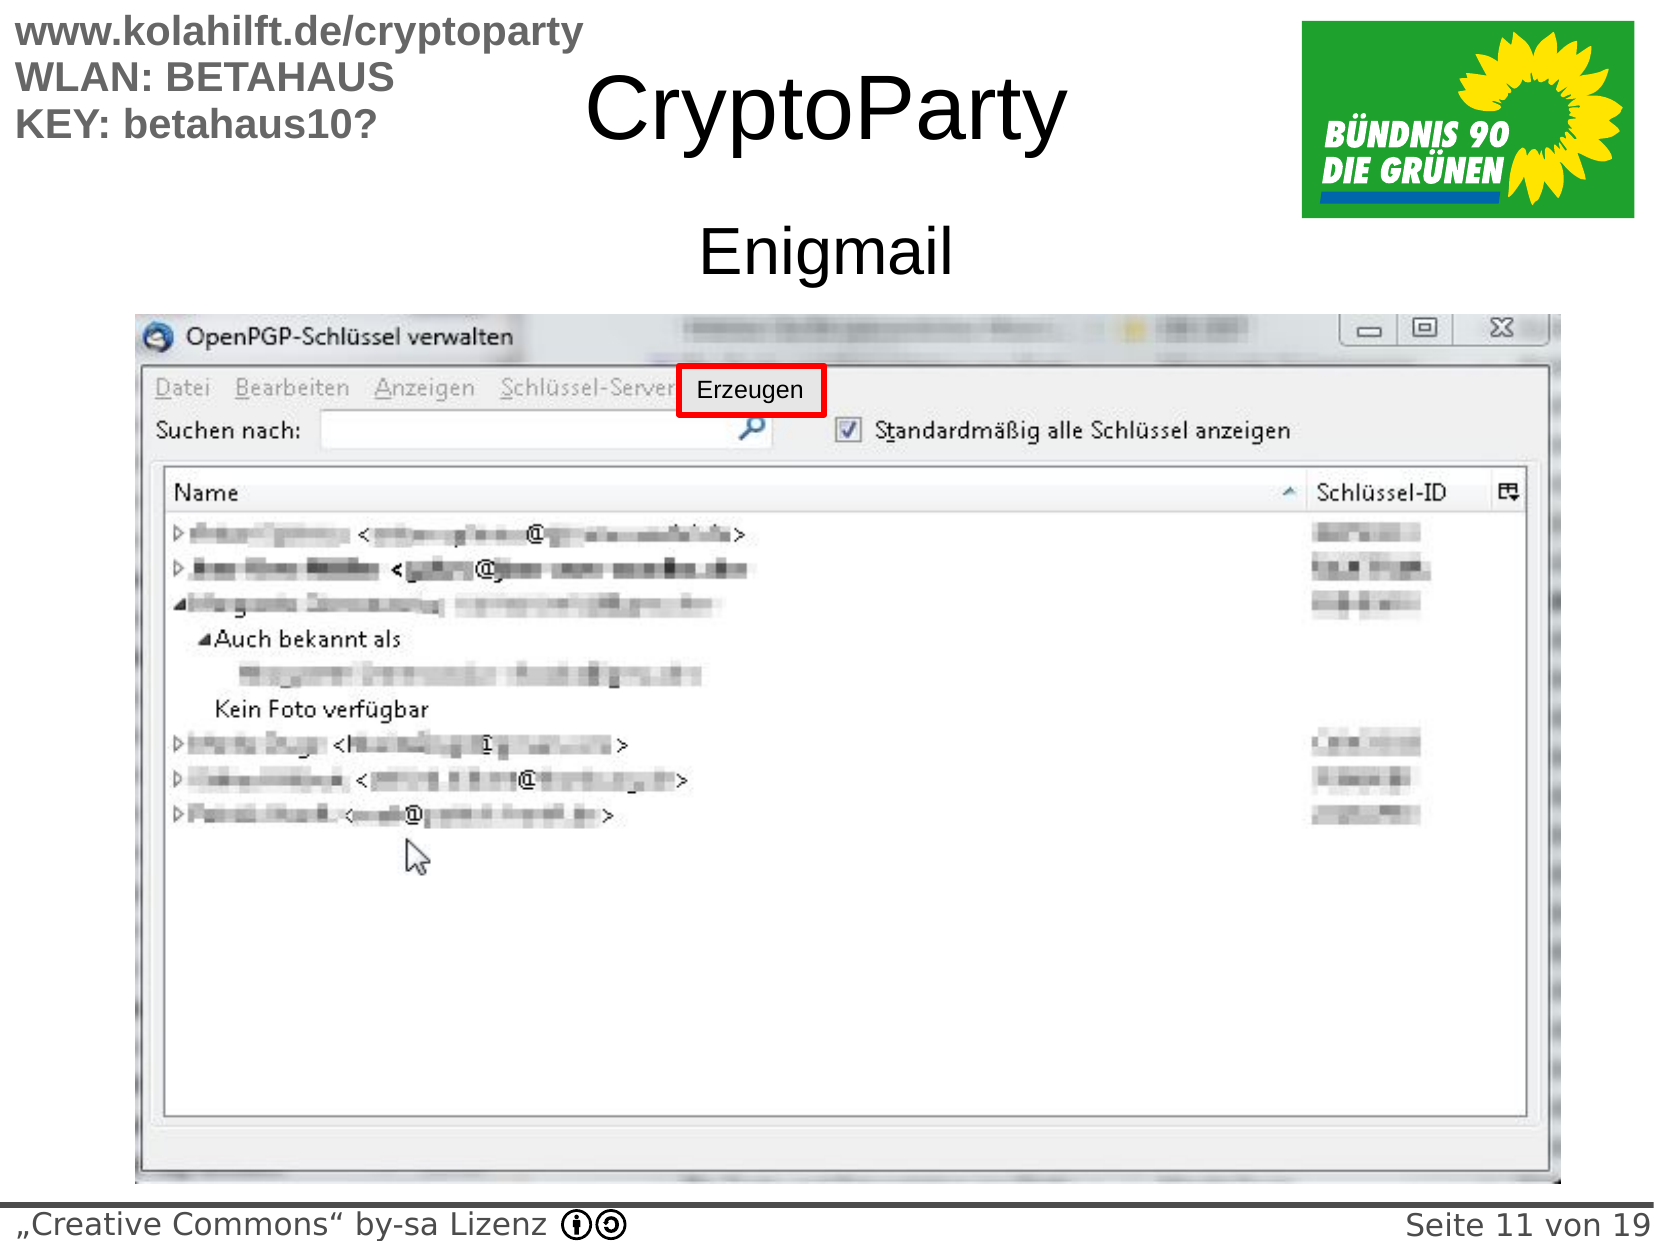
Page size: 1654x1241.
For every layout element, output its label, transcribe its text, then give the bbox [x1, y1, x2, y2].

picture [135, 314, 1561, 1185]
text_box Enigmail [37, 206, 1616, 465]
text_box Erzeugen [679, 365, 825, 415]
